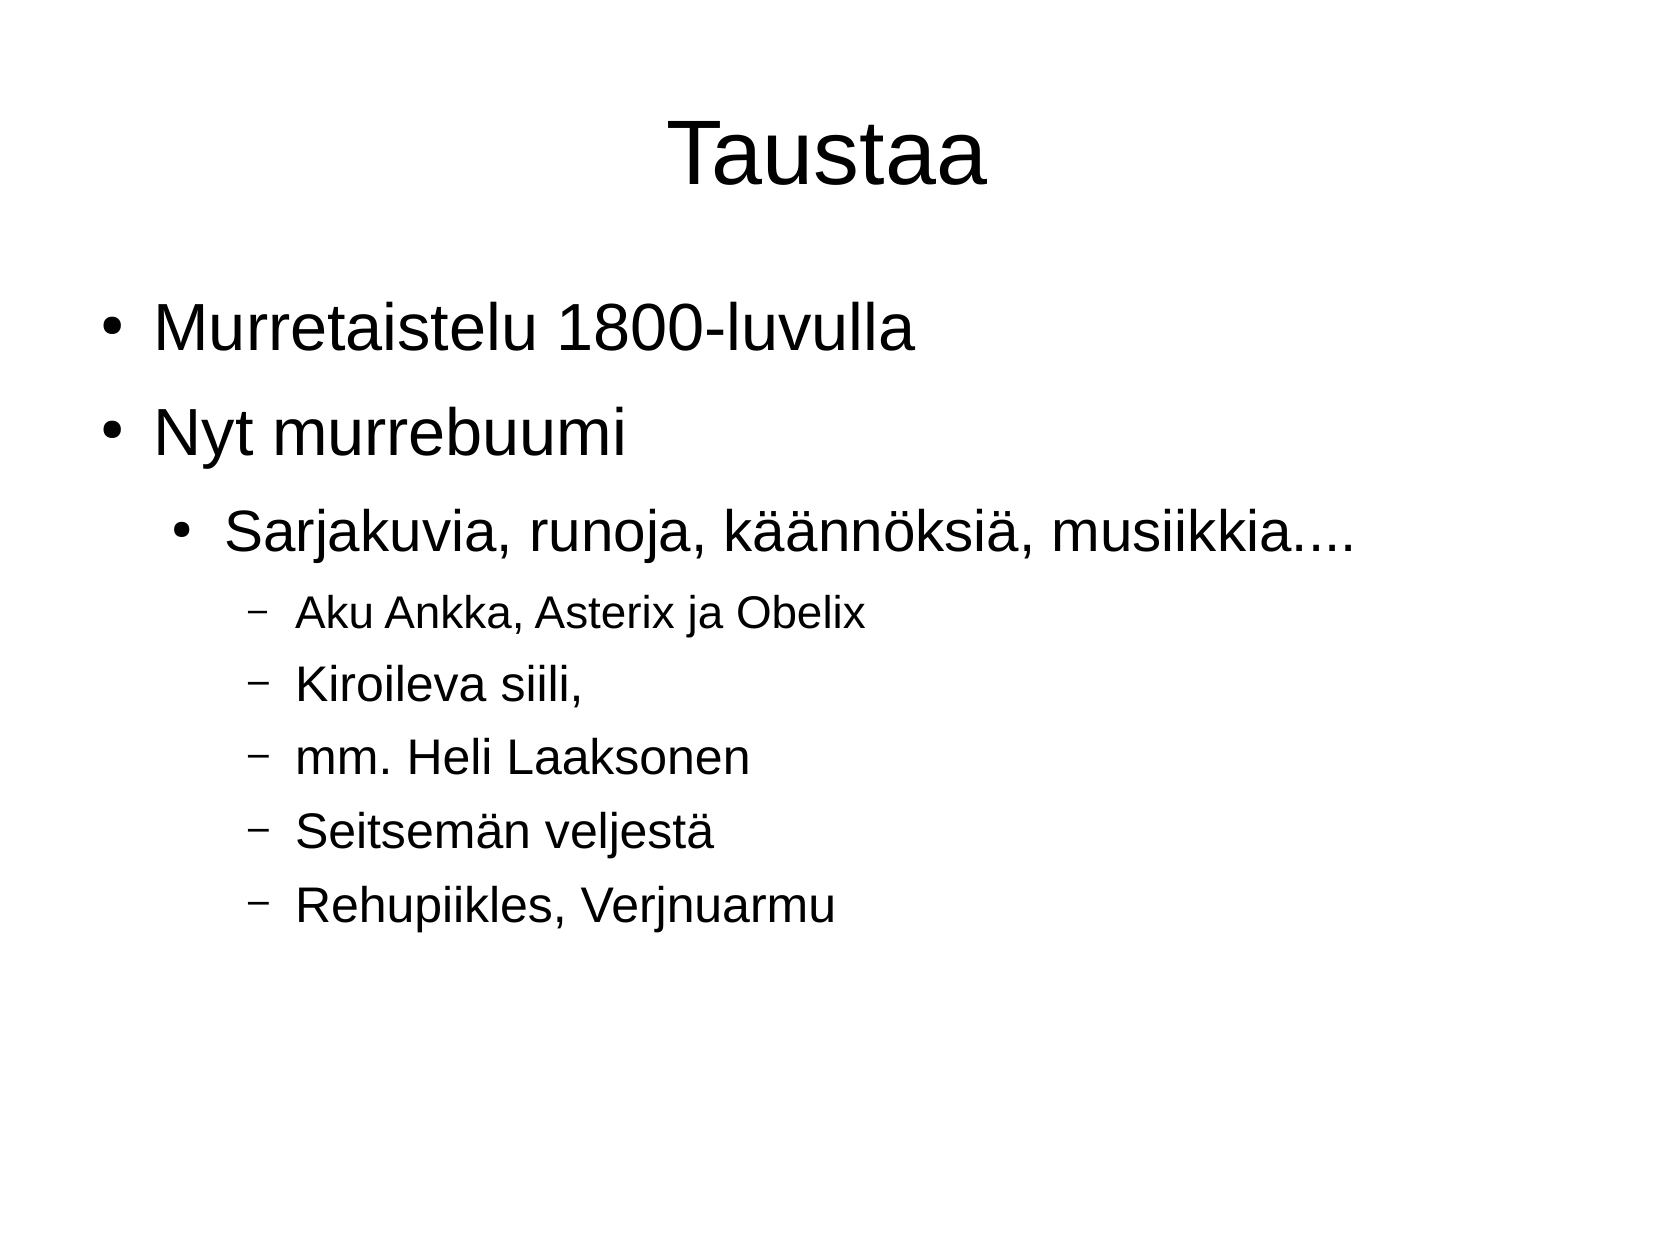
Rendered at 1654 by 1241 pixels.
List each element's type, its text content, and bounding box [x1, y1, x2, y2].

list Murretaistelu 1800-luvulla Nyt murrebuumi Sarjakuvia, runoja, käännöksiä, musiikkia.... Aku Ankka, Asterix ja Obelix Kiroileva siili, mm. Heli Laaksonen Seitsemän veljestä Rehupiikles, Verjnuarmu [82, 290, 1571, 1109]
title Taustaa [82, 49, 1571, 257]
